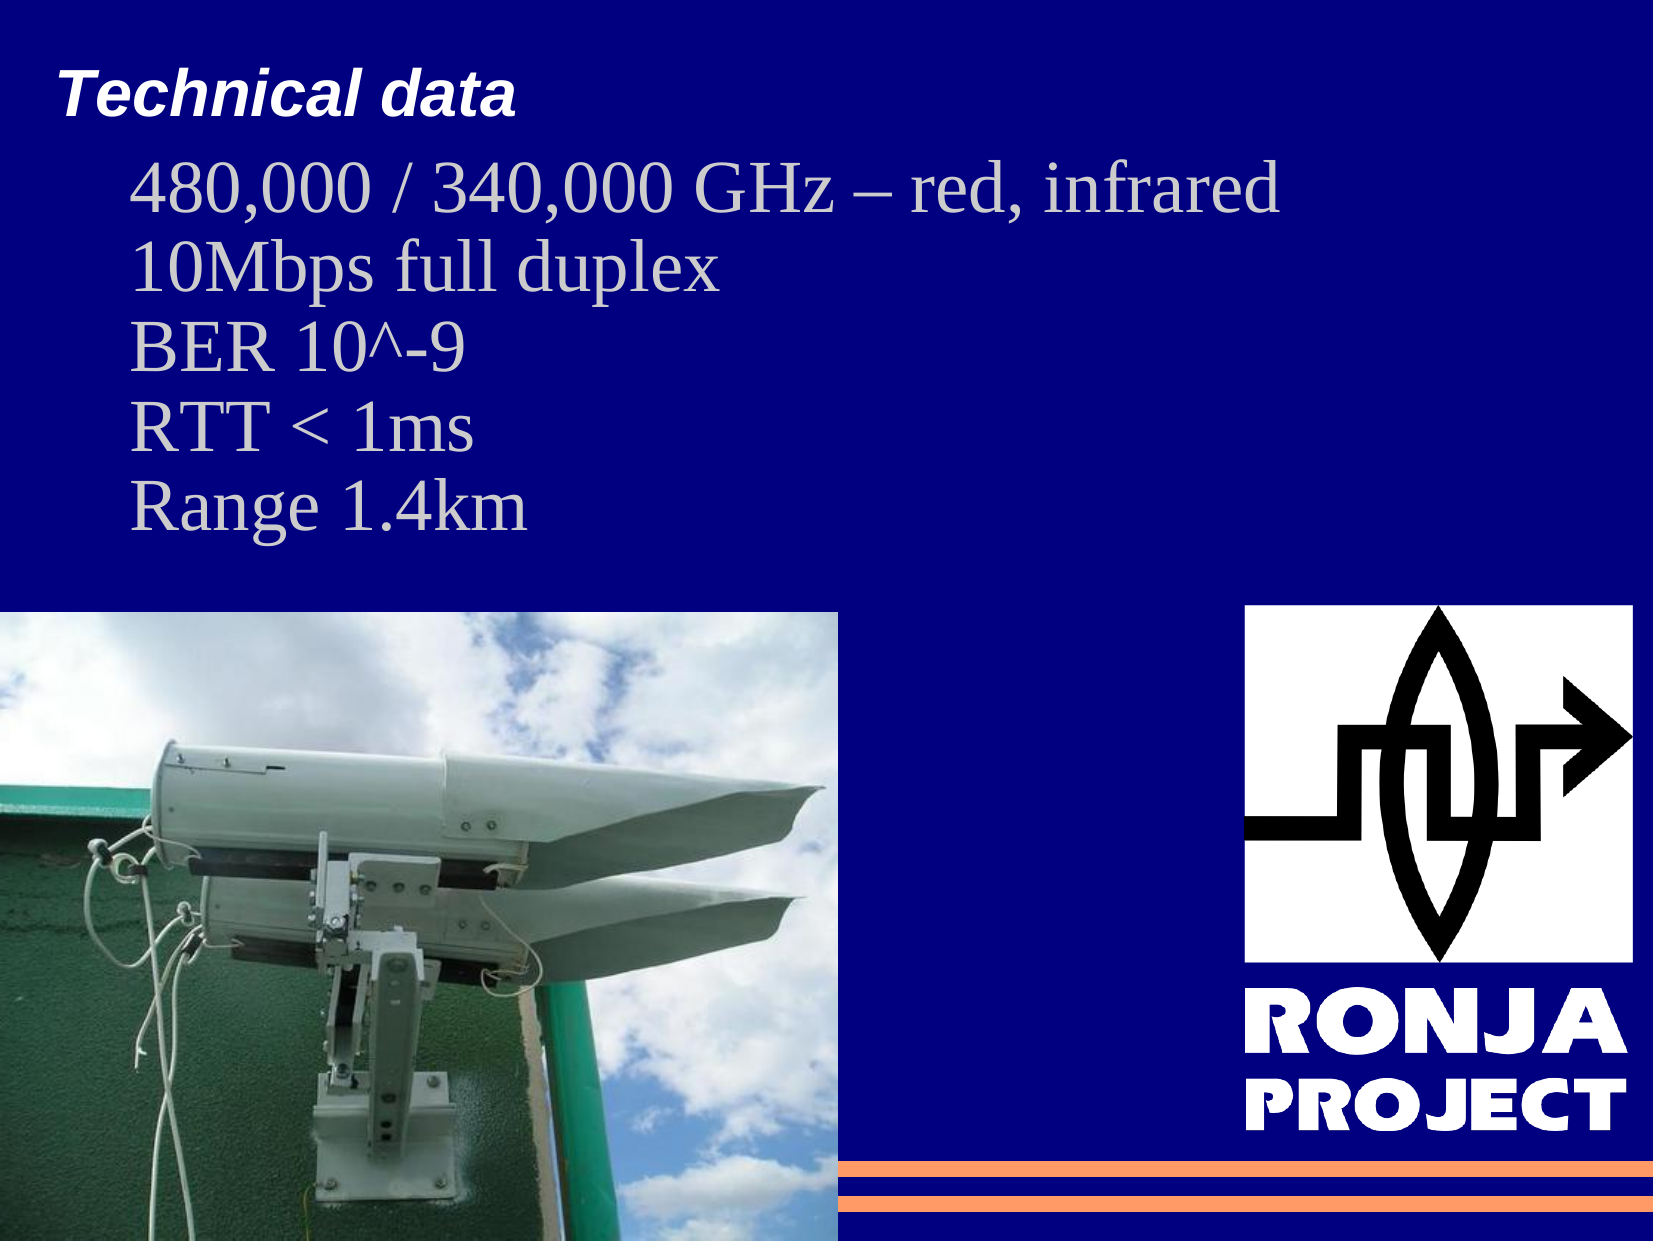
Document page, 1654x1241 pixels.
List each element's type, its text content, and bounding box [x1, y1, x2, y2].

title Technical data [54, 23, 678, 160]
picture [0, 612, 838, 1241]
picture [1244, 604, 1633, 1131]
subtitle 480,000 / 340,000 GHz – red, infrared 10Mbps full duplex BER 10^-9 RTT < 1ms Range 1.4km [63, 119, 1392, 576]
